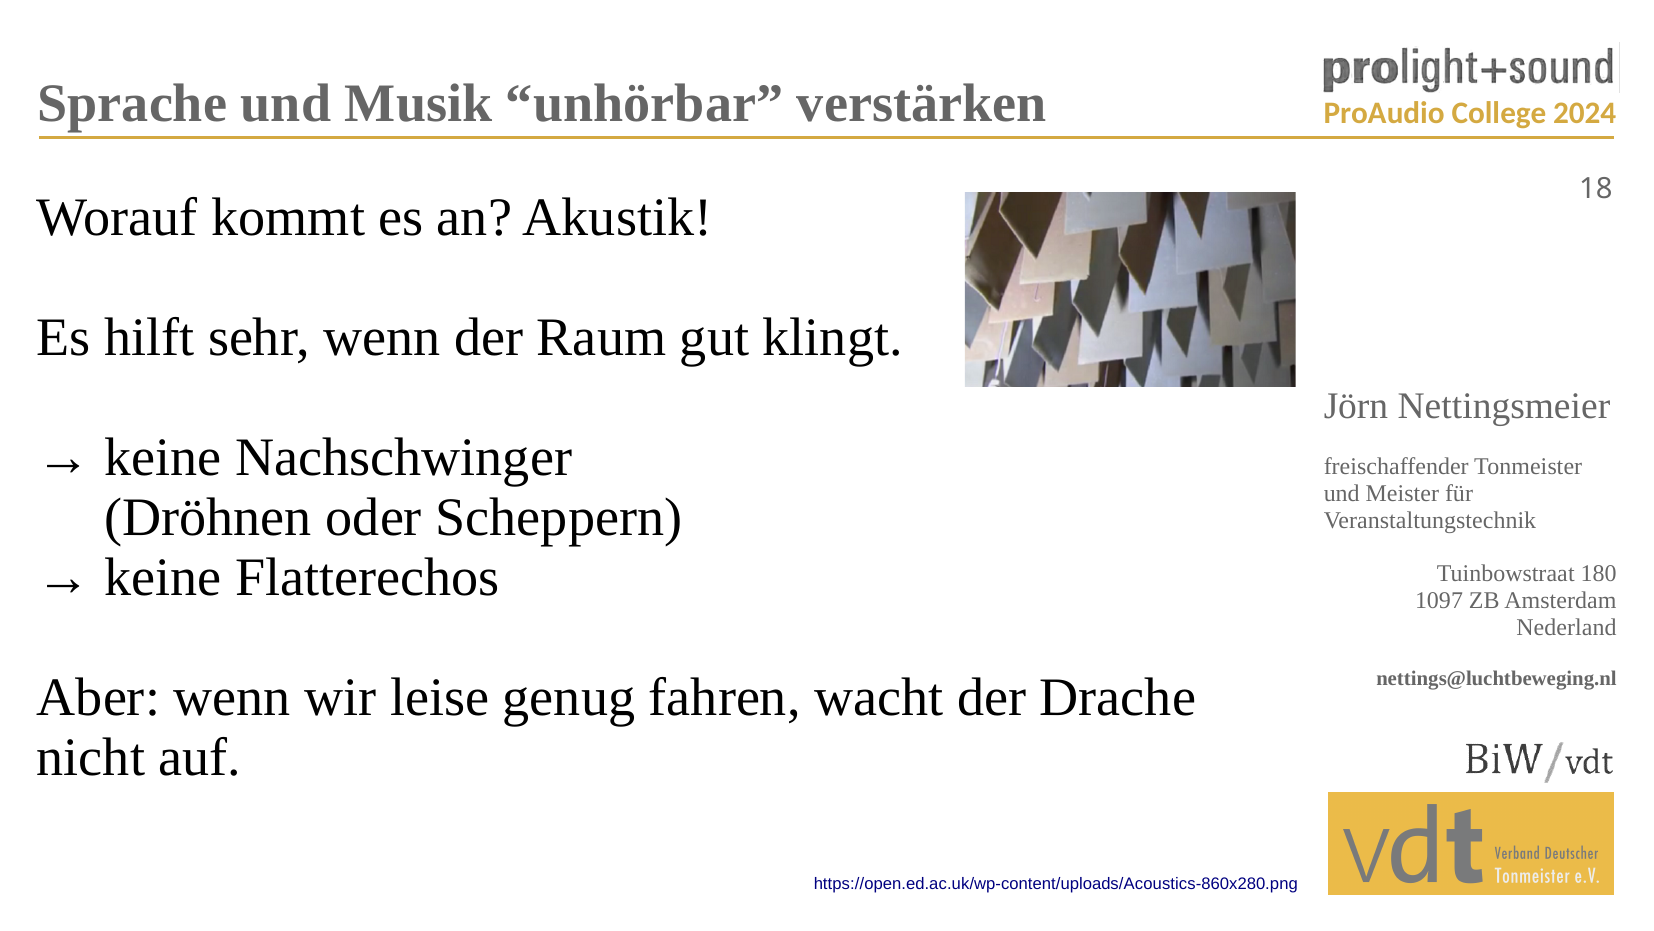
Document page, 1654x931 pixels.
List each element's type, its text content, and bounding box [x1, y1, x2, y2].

picture [1318, 42, 1620, 93]
text_box https://open.ed.ac.uk/wp-content/uploads/Acoustics-860x280.png [495, 866, 1314, 908]
title Sprache und Musik “unhörbar” verstärken [37, 43, 1275, 164]
list Worauf kommt es an? Akustik! Es hilft sehr, wenn der Raum gut klingt. → keine Nachschwinger (Dröhnen oder Scheppern) → keine Flatterechos Aber: wenn wir leise genug fahren, wacht der Drache nicht auf. [36, 187, 1312, 913]
picture [964, 192, 1296, 387]
